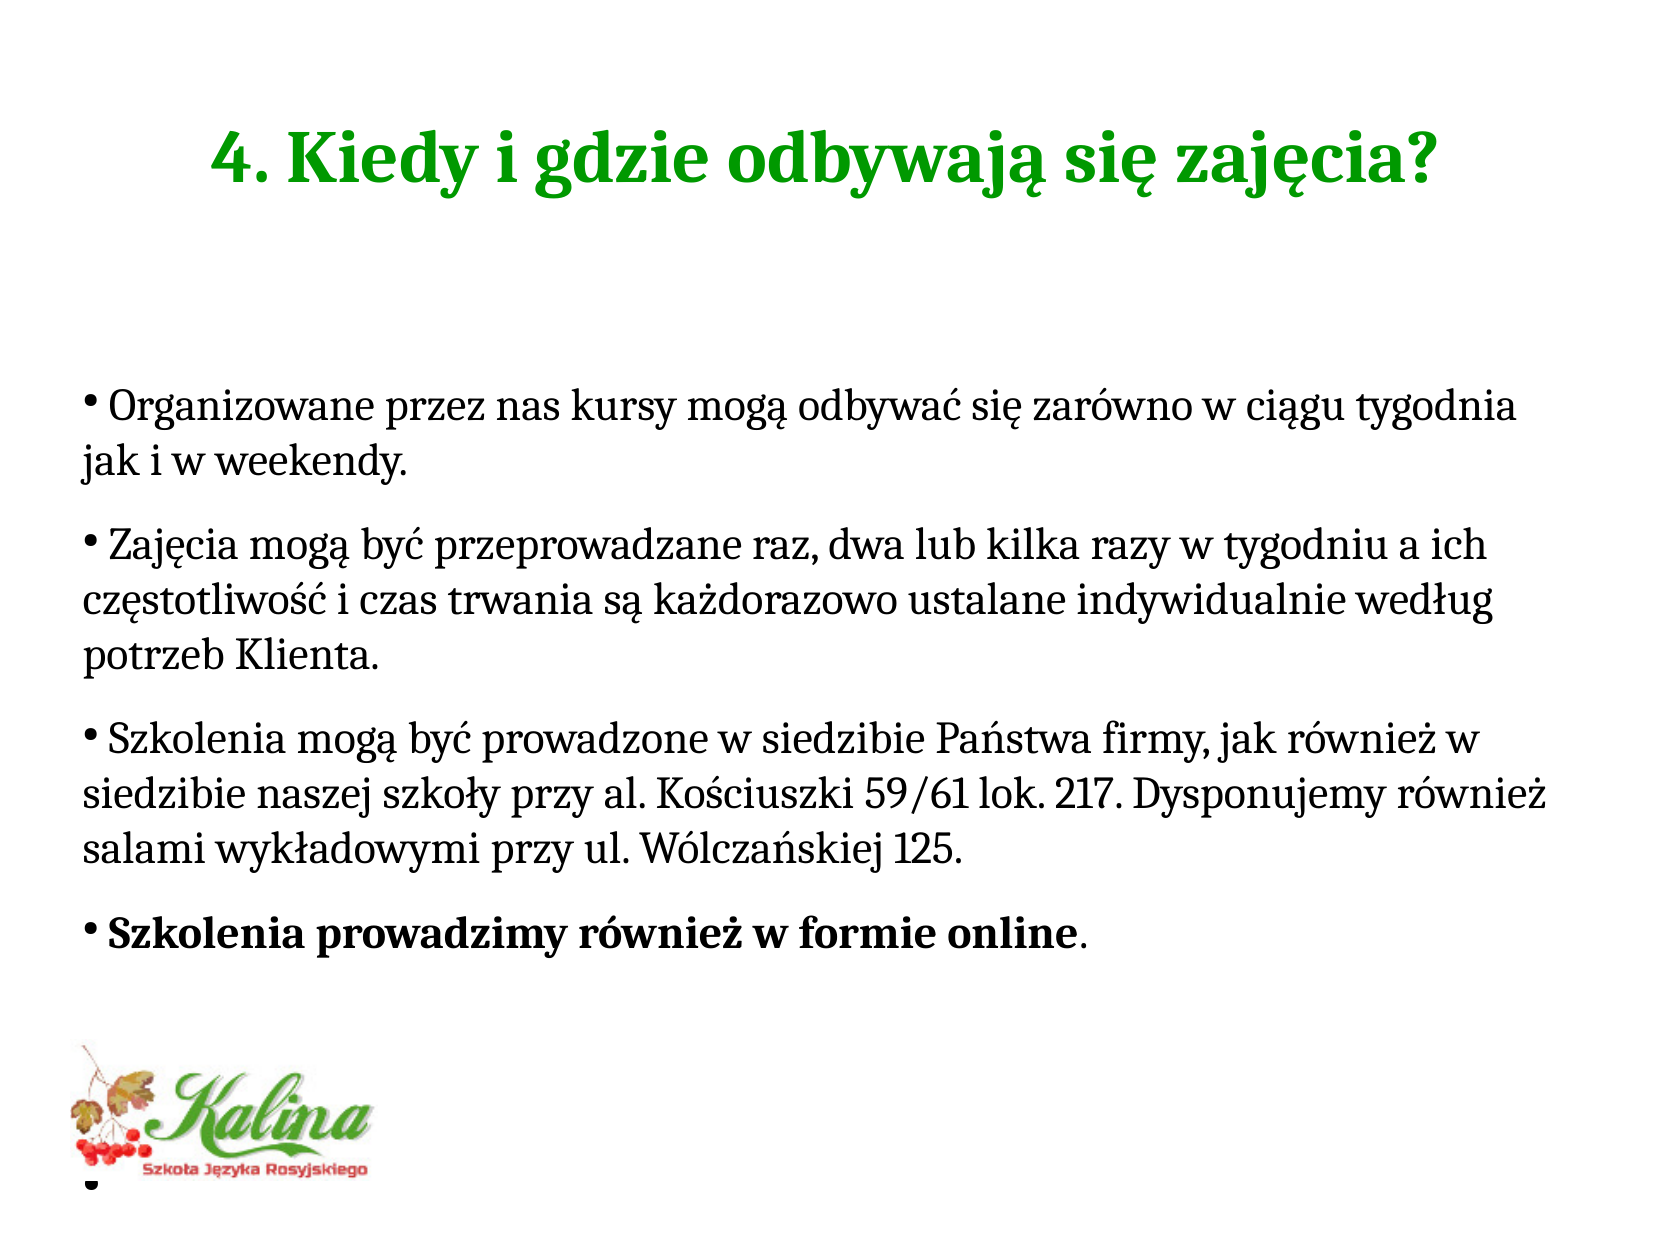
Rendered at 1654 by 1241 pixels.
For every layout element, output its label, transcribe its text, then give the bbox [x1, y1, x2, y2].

picture [70, 1039, 378, 1182]
title 4. Kiedy i gdzie odbywają się zajęcia? [82, 36, 1571, 270]
list Organizowane przez nas kursy mogą odbywać się zarówno w ciągu tygodnia jak i w weekendy. Zajęcia mogą być przeprowadzane raz, dwa lub kilka razy w tygodniu a ich częstotliwość i czas trwania są każdorazowo ustalane indywidualnie według potrzeb Klienta. Szkolenia mogą być prowadzone w siedzibie Państwa firmy, jak również w siedzibie naszej szkoły przy al. Kościuszki 59/61 lok. 217. Dysponujemy również salami wykładowymi przy ul. Wólczańskiej 125. Szkolenia prowadzimy również w formie online. [82, 290, 1571, 1109]
